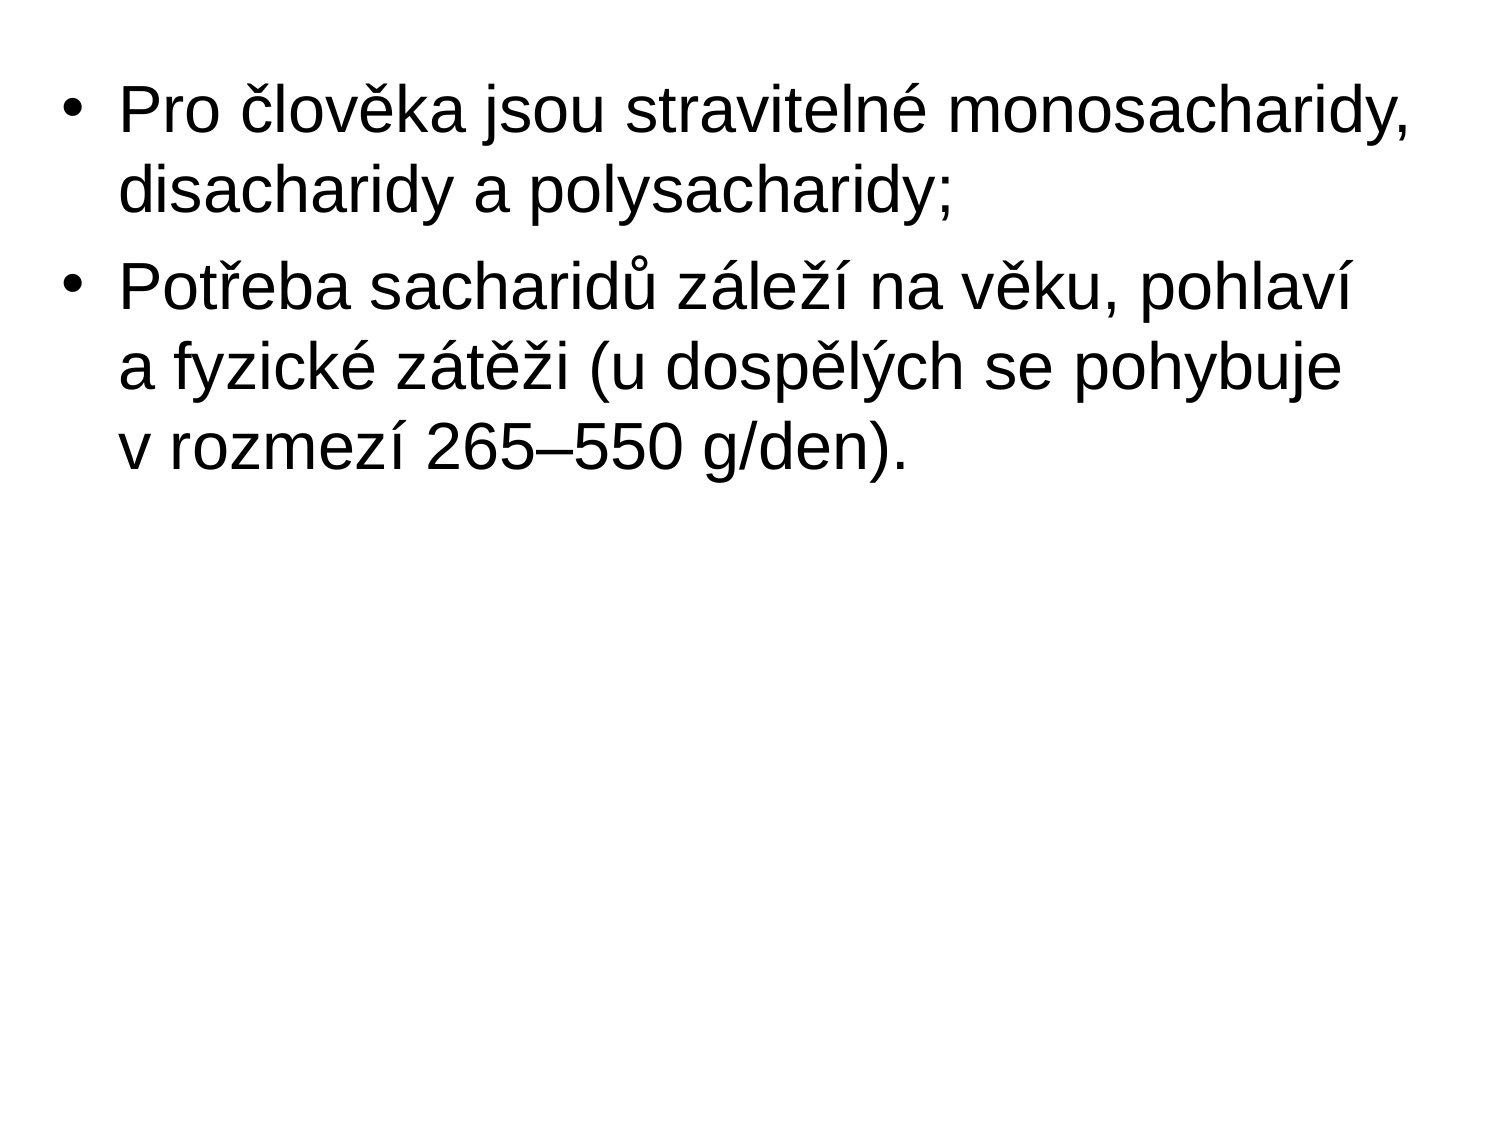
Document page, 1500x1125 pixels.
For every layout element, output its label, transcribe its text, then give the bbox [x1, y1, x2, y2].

list Pro člověka jsou stravitelné monosacharidy, disacharidy a polysacharidy; Potřeba sacharidů záleží na věku, pohlaví a fyzické zátěži (u dospělých se pohybuje v rozmezí 265–550 g/den). [46, 58, 1454, 1010]
